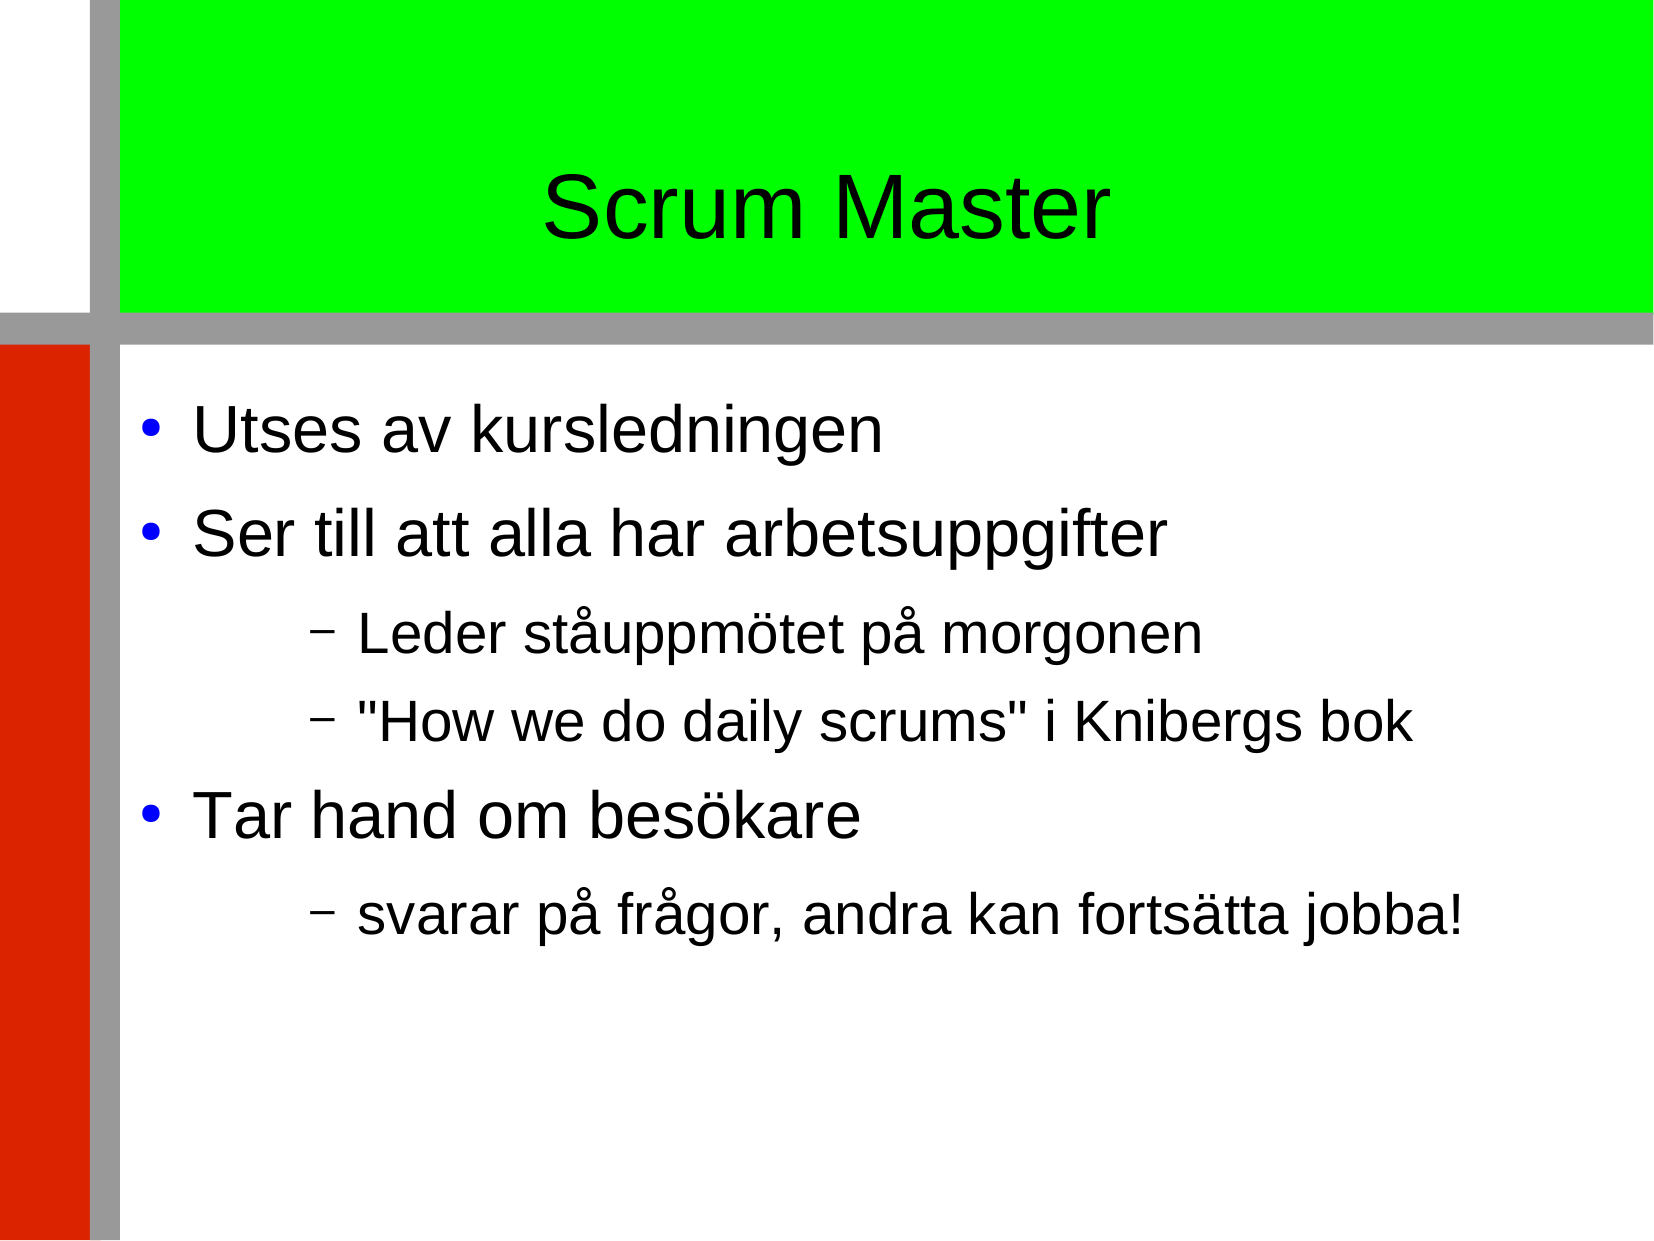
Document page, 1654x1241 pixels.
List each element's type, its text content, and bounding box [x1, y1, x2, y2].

list Utses av kursledningen Ser till att alla har arbetsuppgifter Leder ståuppmötet på morgonen "How we do daily scrums" i Knibergs bok Tar hand om besökare svarar på frågor, andra kan fortsätta jobba! [121, 391, 1534, 1211]
title Scrum Master [121, 102, 1534, 311]
